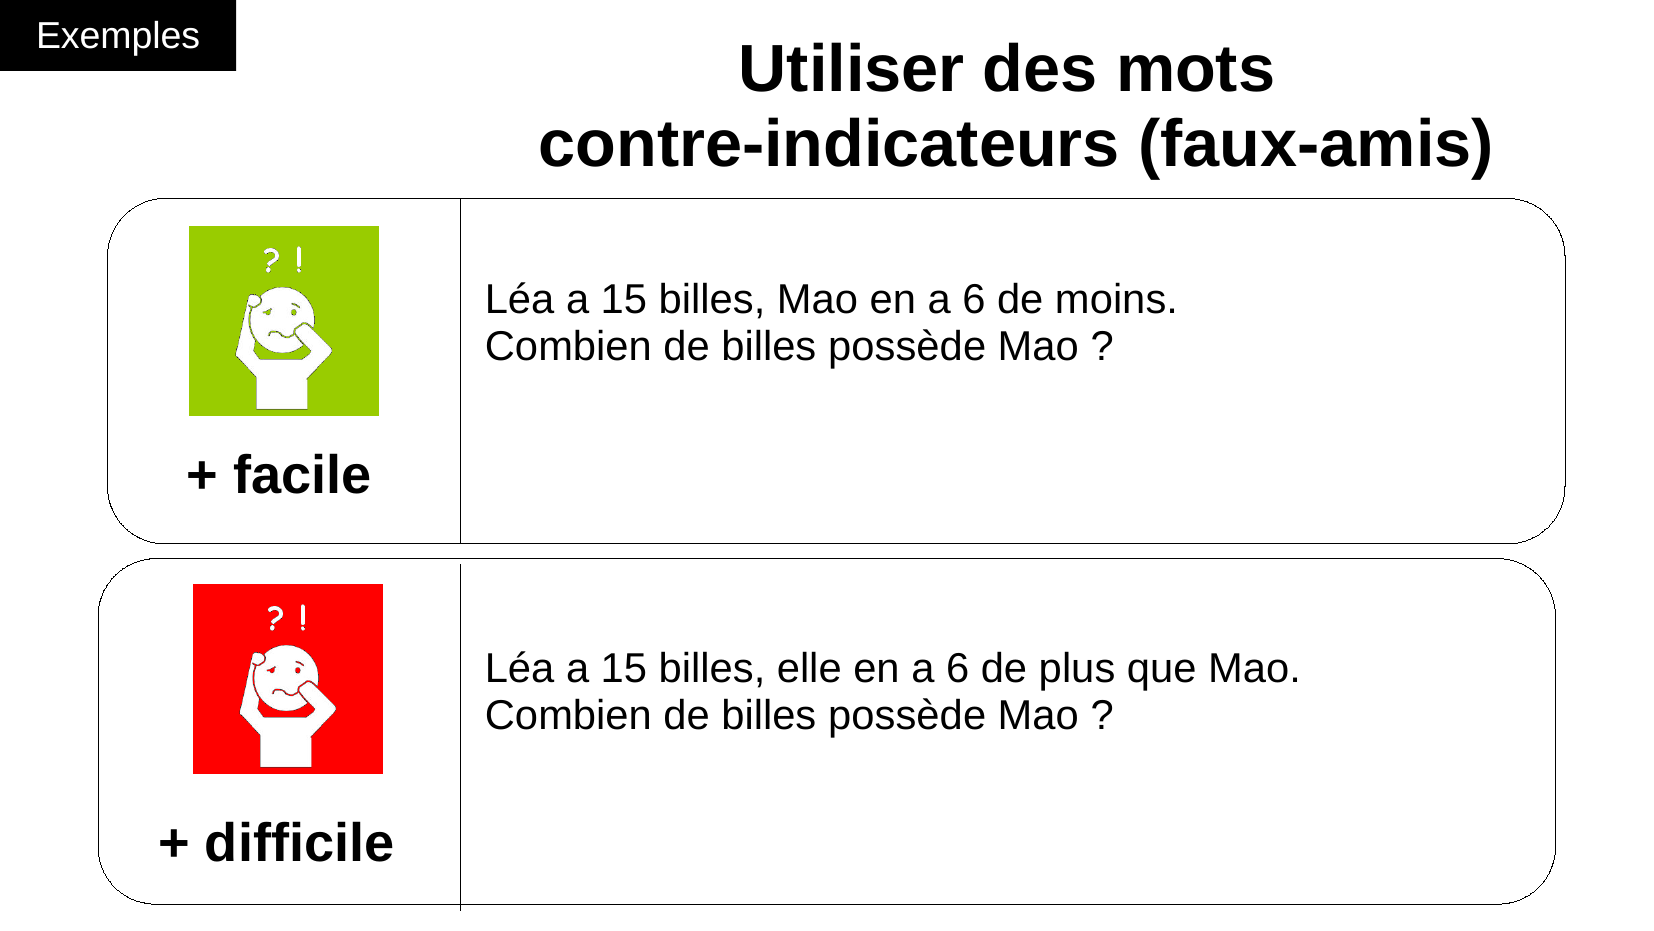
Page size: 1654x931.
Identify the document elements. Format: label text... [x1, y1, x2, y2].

text_box + difficile [142, 805, 411, 883]
text_box Exemples [0, 0, 237, 71]
text_box Léa a 15 billes, elle en a 6 de plus que Mao. Combien de billes possède Mao ? [470, 543, 1522, 840]
picture [189, 226, 379, 416]
picture [193, 584, 383, 774]
text_box Léa a 15 billes, Mao en a 6 de moins. Combien de billes possède Mao ? [470, 198, 1522, 494]
text_box + facile [171, 437, 388, 515]
text_box Utiliser des mots contre-indicateurs (faux-amis) [473, 23, 1560, 188]
